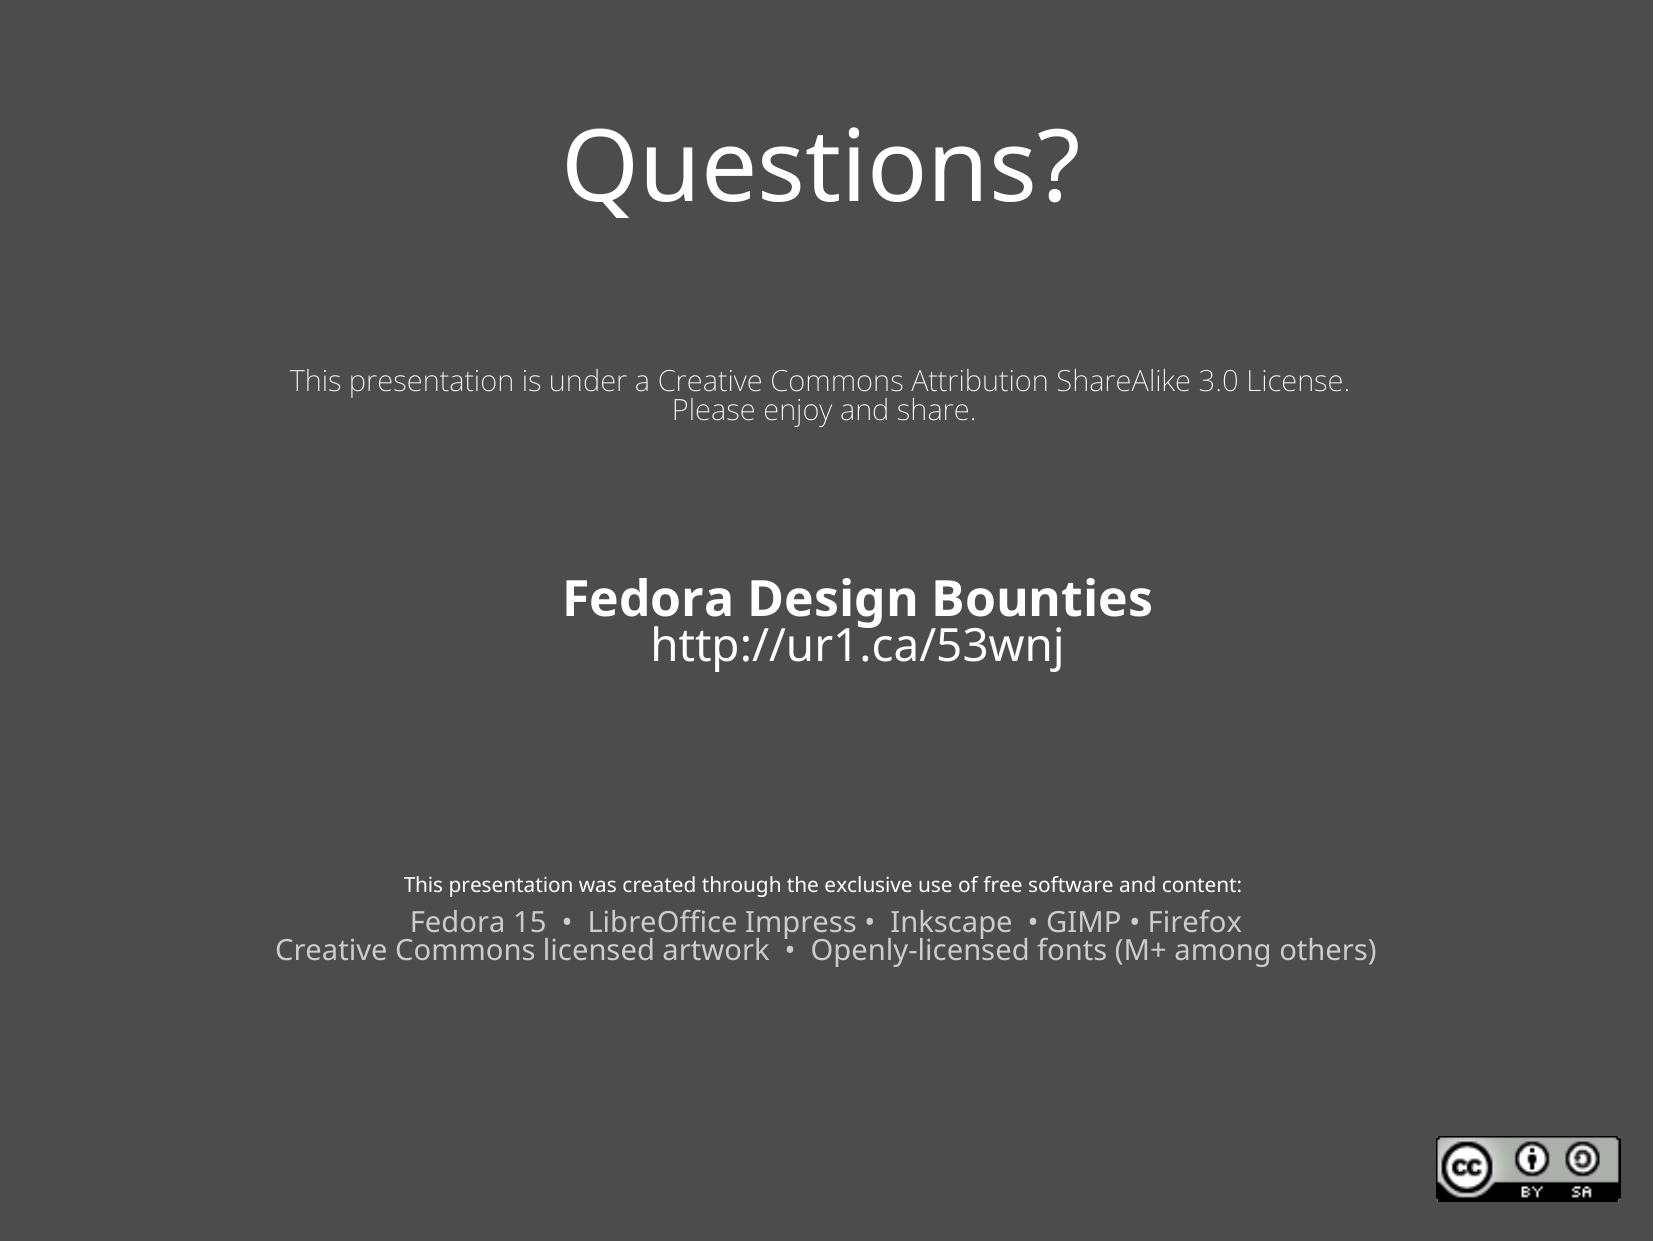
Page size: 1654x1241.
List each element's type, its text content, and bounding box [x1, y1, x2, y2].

title This presentation was created through the exclusive use of free software and content: [73, 835, 1574, 937]
title Fedora Design Bounties http://ur1.ca/53wnj [151, 541, 1564, 708]
picture [1436, 1136, 1621, 1202]
title Fedora 15 • LibreOffice Impress • Inkscape • GIMP • Firefox Creative Commons licensed artwork • Openly-licensed fonts (M+ among others) [76, 894, 1577, 983]
title Questions? [71, 41, 1572, 304]
text_box This presentation is under a Creative Commons Attribution ShareAlike 3.0 License. Please enjoy and share. [47, 358, 1601, 436]
